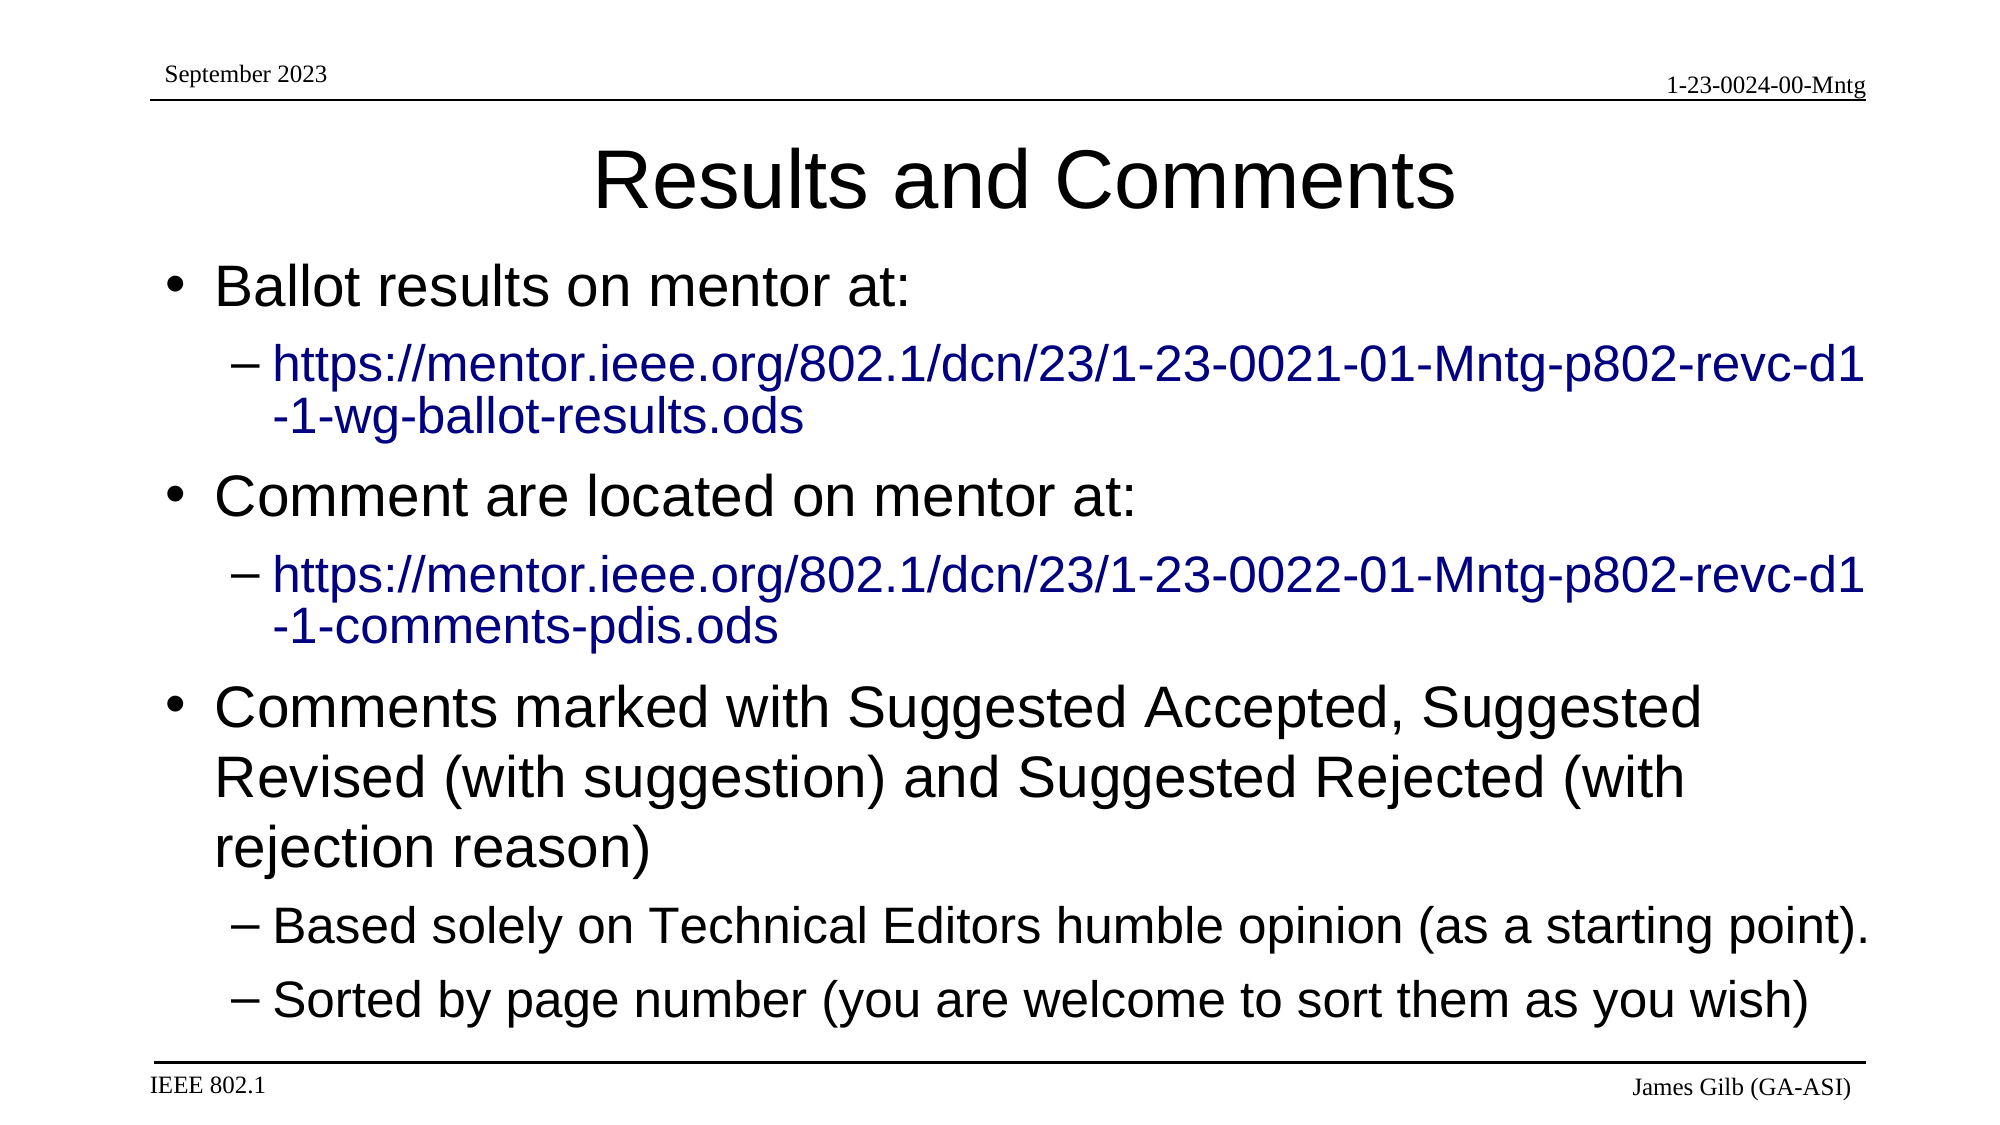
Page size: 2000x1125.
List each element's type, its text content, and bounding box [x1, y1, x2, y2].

list Ballot results on mentor at: https://mentor.ieee.org/802.1/dcn/23/1-23-0021-01-Mntg-p802-revc-d1-1-wg-ballot-results.ods Comment are located on mentor at: https://mentor.ieee.org/802.1/dcn/23/1-23-0022-01-Mntg-p802-revc-d1-1-comments-pdis.ods Comments marked with Suggested Accepted, Suggested Revised (with suggestion) and Suggested Rejected (with rejection reason) Based solely on Technical Editors humble opinion (as a starting point). Sorted by page number (you are welcome to sort them as you wish) [149, 239, 1900, 1051]
title Results and Comments [149, 112, 1900, 238]
